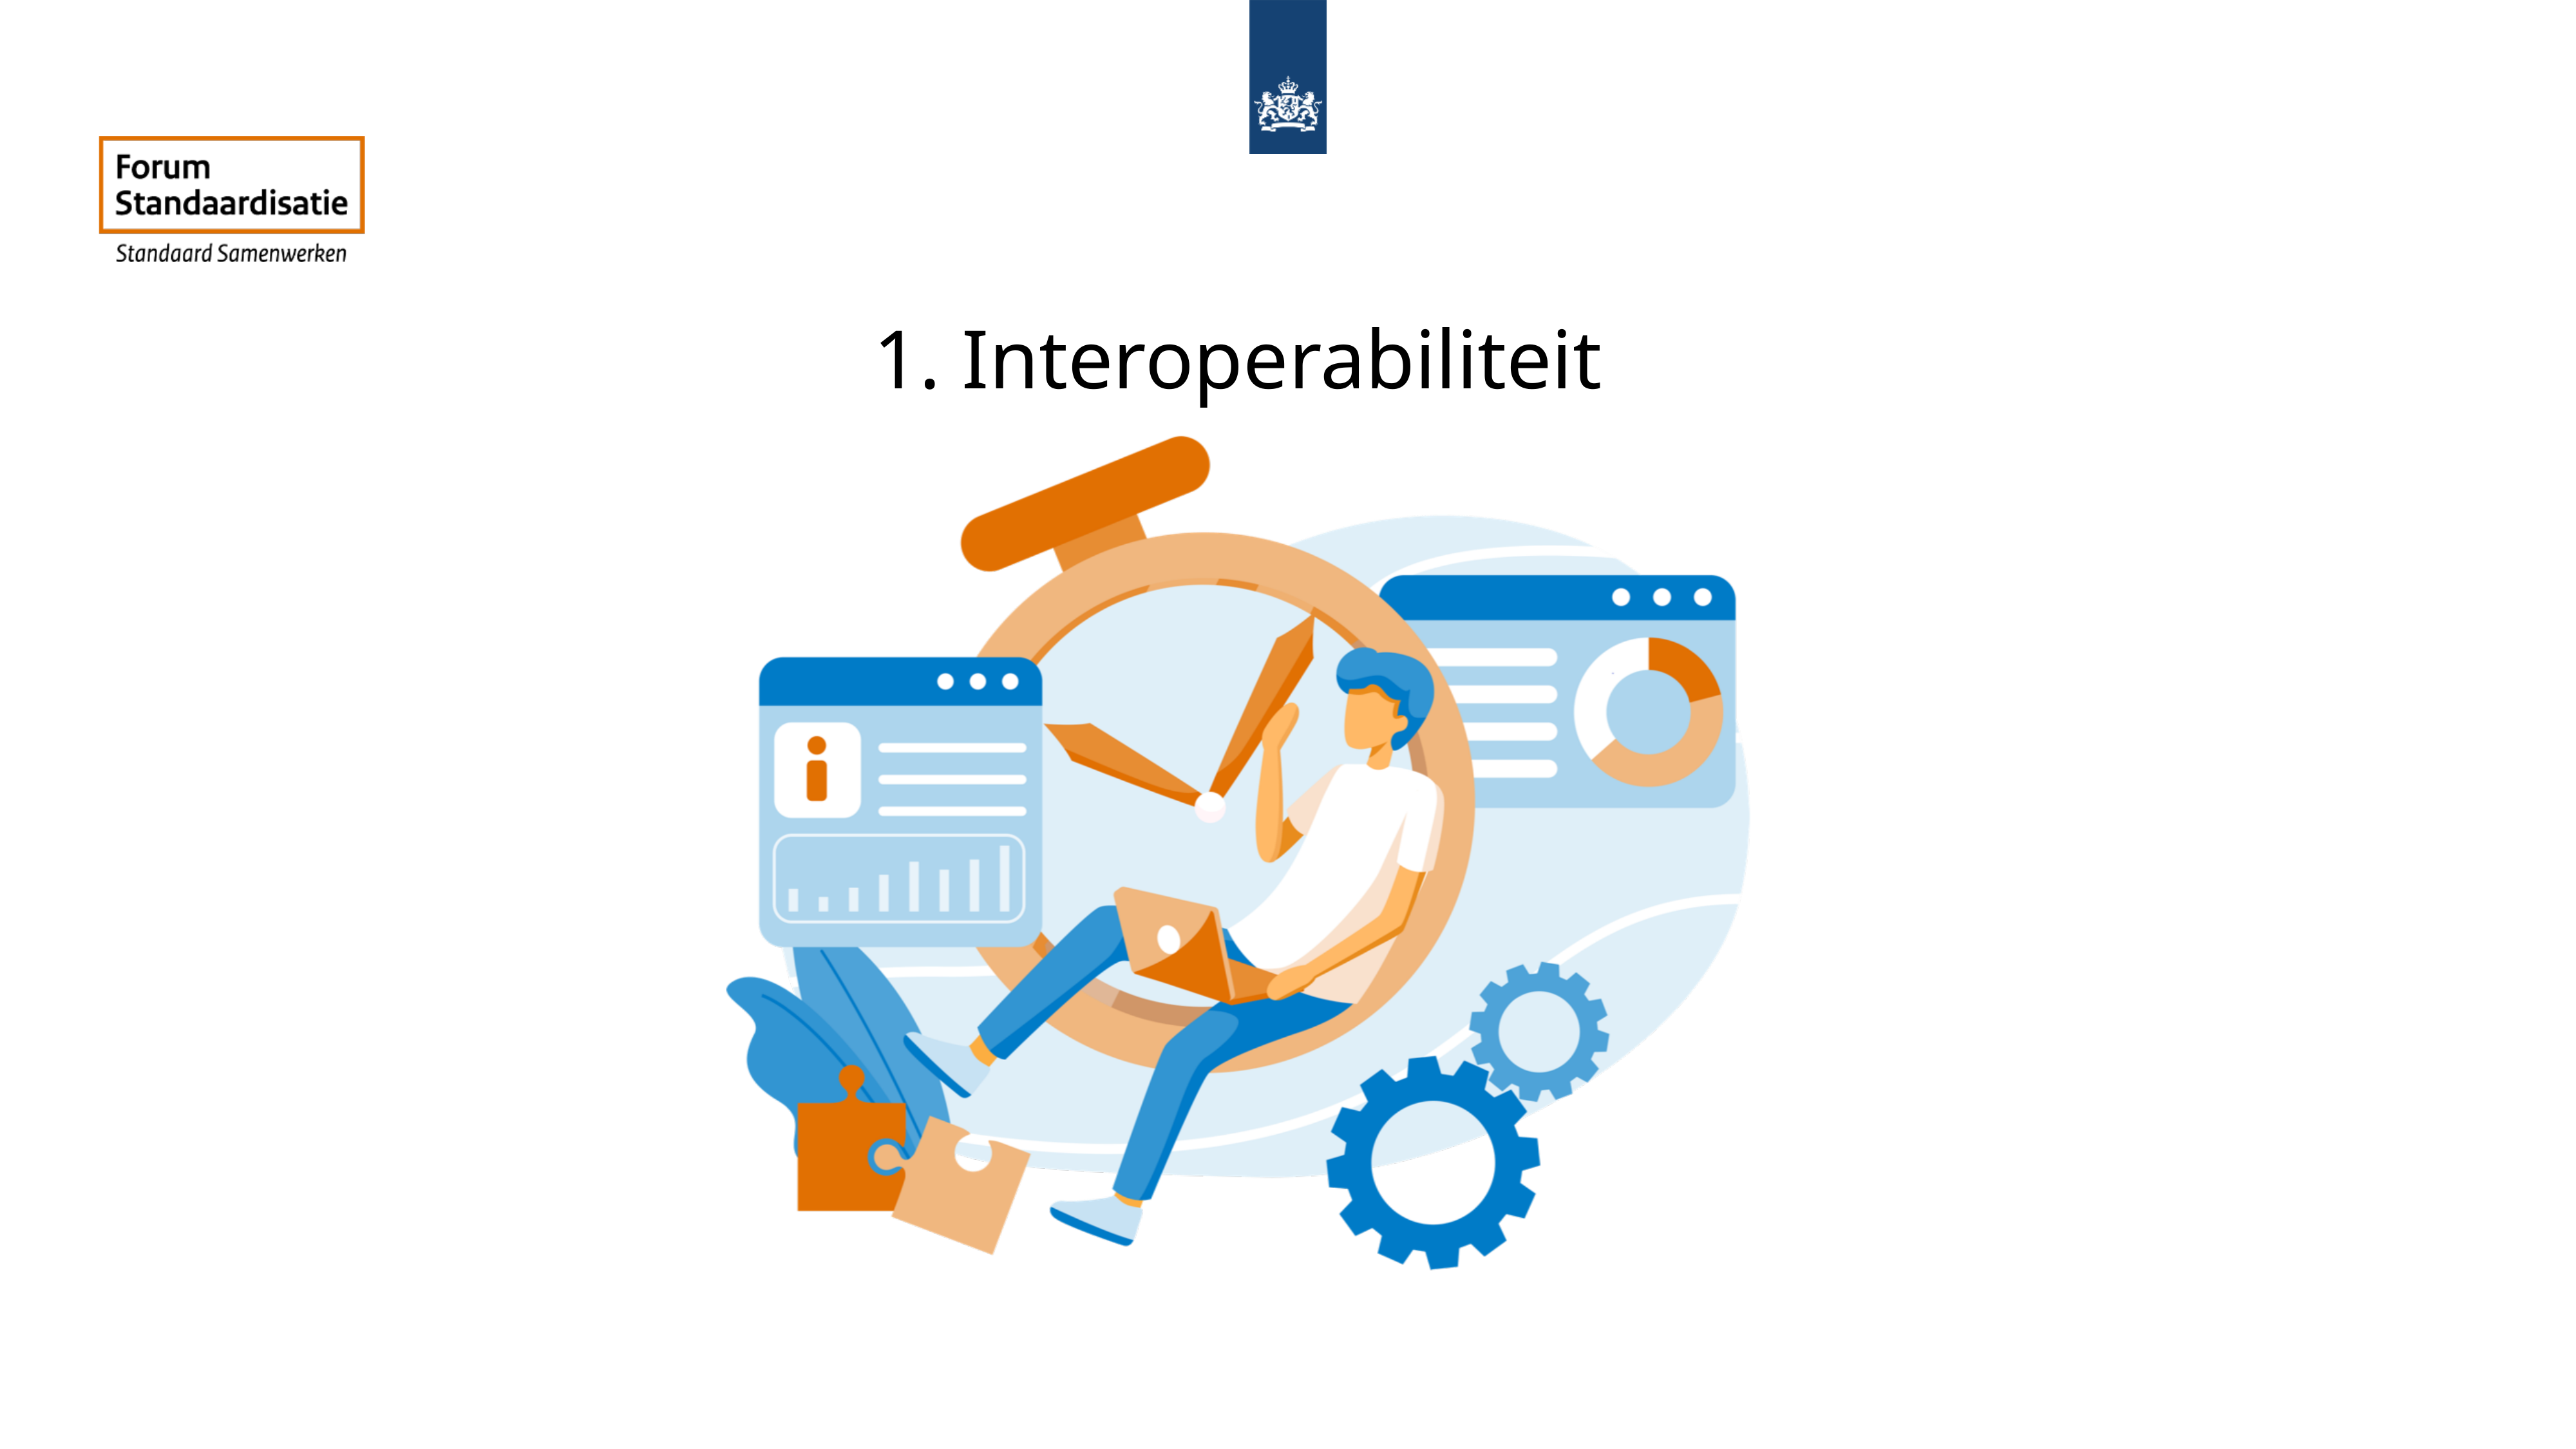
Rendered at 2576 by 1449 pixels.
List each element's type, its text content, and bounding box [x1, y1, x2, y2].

title 1. Interoperabiliteit [99, 311, 2377, 399]
picture [1249, 0, 1327, 154]
picture [99, 136, 365, 262]
picture [726, 435, 1750, 1271]
